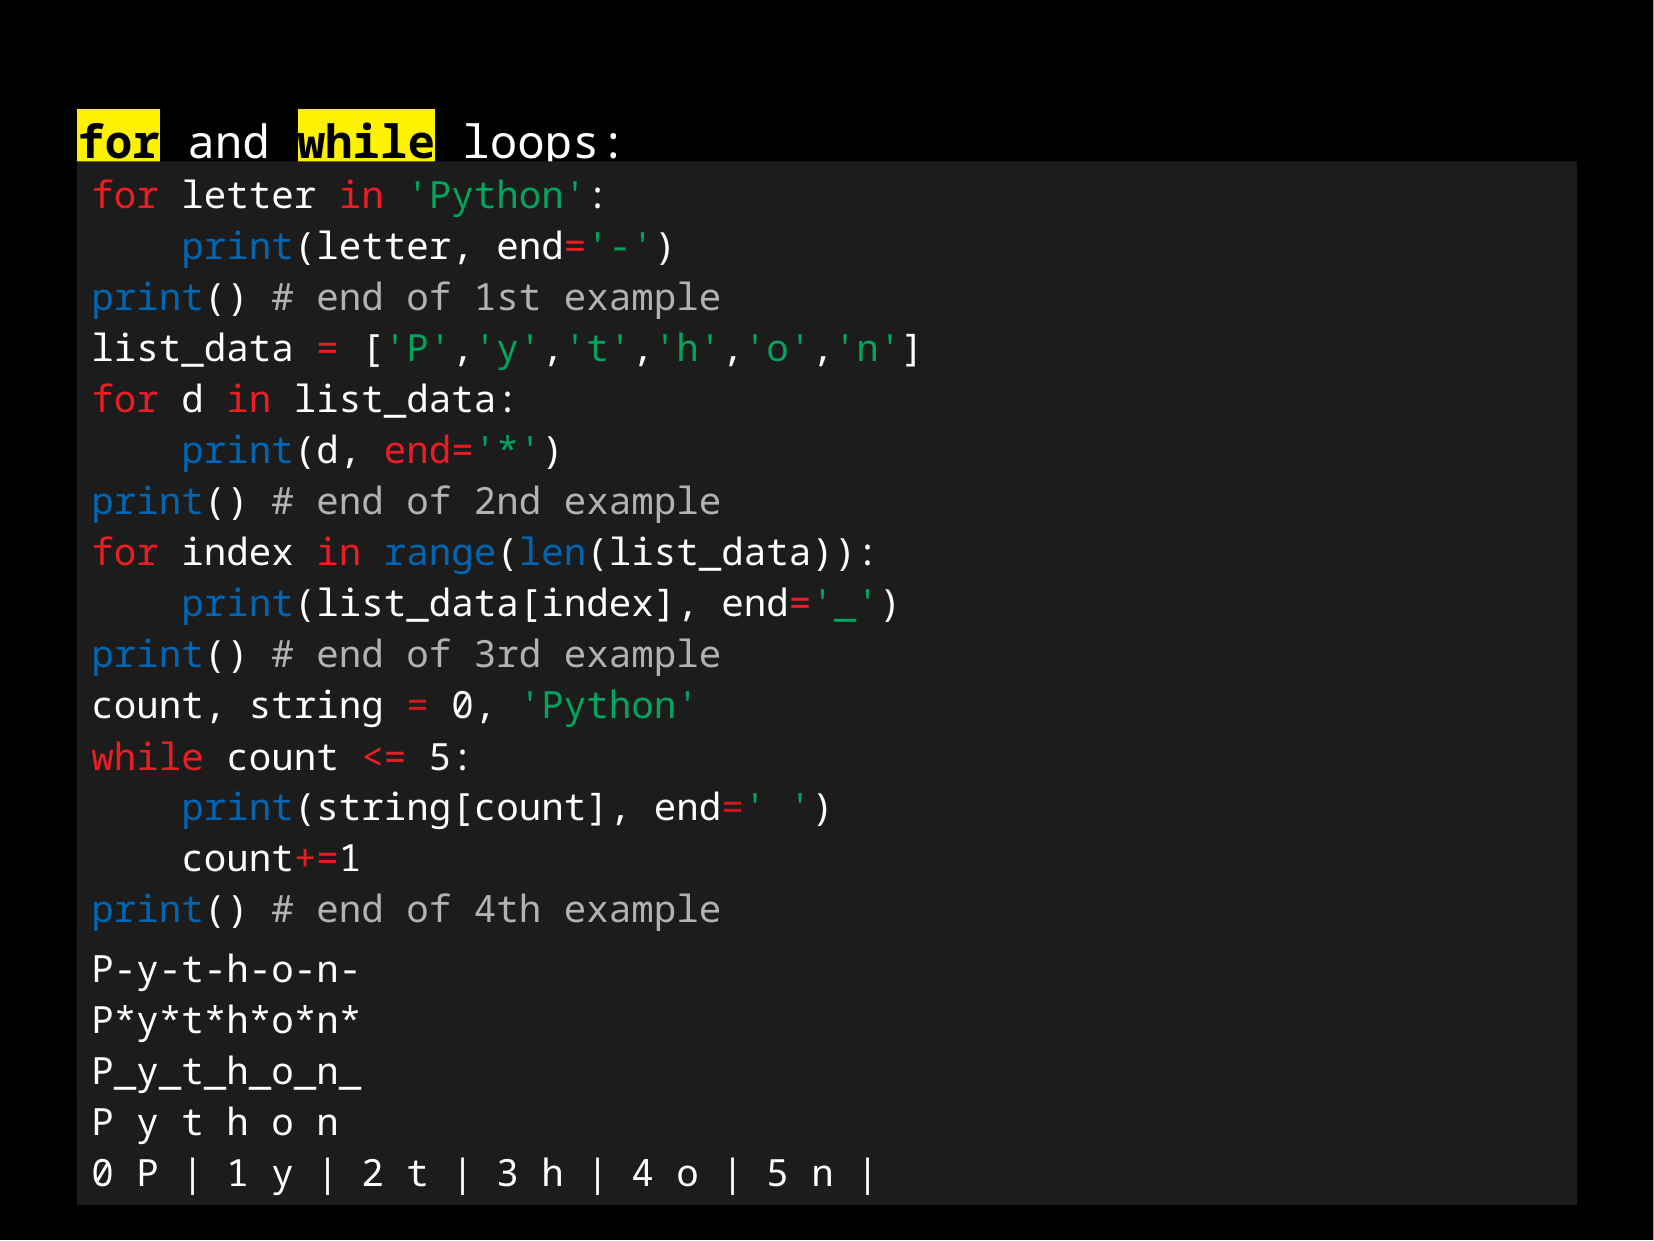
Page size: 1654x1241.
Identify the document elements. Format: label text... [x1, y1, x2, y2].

text_box for letter in 'Python': print(letter, end='-') print() # end of 1st example list_data = ['P','y','t','h','o','n'] for d in list_data: print(d, end='*') print() # end of 2nd example for index in range(len(list_data)): print(list_data[index], end='_') print() # end of 3rd example count, string = 0, 'Python' while count <= 5: print(string[count], end=' ') count+=1 print() # end of 4th example dict_data = {0:'P', 1:'y', 2:'t', 3:'h', 4:'o', 5:'n'} for key, value in dict_data.items(): print(key, value, end=' | ') [76, 161, 1577, 856]
text_box P-y-t-h-o-n- P*y*t*h*o*n* P_y_t_h_o_n_ P y t h o n 0 P | 1 y | 2 t | 3 h | 4 o | 5 n | [76, 934, 1577, 1139]
text_box for and while loops: Output: [62, 101, 1591, 938]
